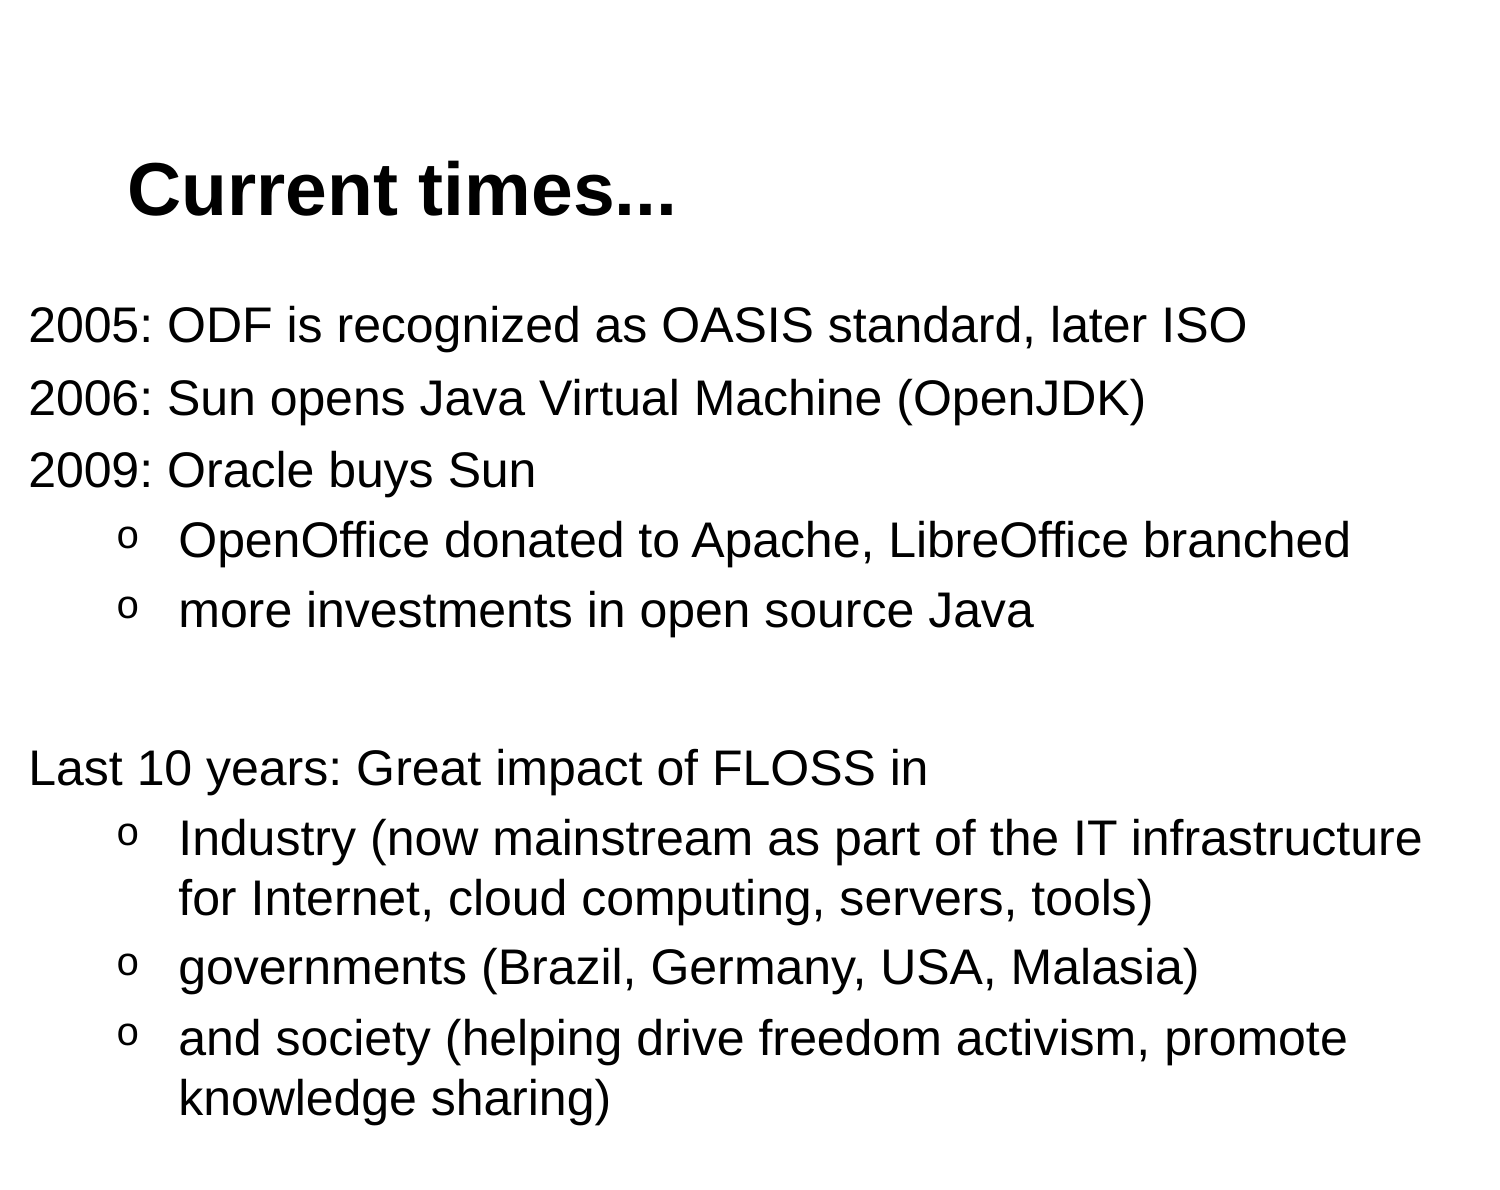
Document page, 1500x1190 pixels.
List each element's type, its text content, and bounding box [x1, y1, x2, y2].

list 2005: ODF is recognized as OASIS standard, later ISO 2006: Sun opens Java Virtual Machine (OpenJDK) 2009: Oracle buys Sun OpenOffice donated to Apache, LibreOffice branched more investments in open source Java Last 10 years: Great impact of FLOSS in Industry (now mainstream as part of the IT infrastructure for Internet, cloud computing, servers, tools) governments (Brazil, Germany, USA, Malasia) and society (helping drive freedom activism, promote knowledge sharing) [13, 277, 1473, 1190]
title Current times... [75, 15, 1425, 246]
